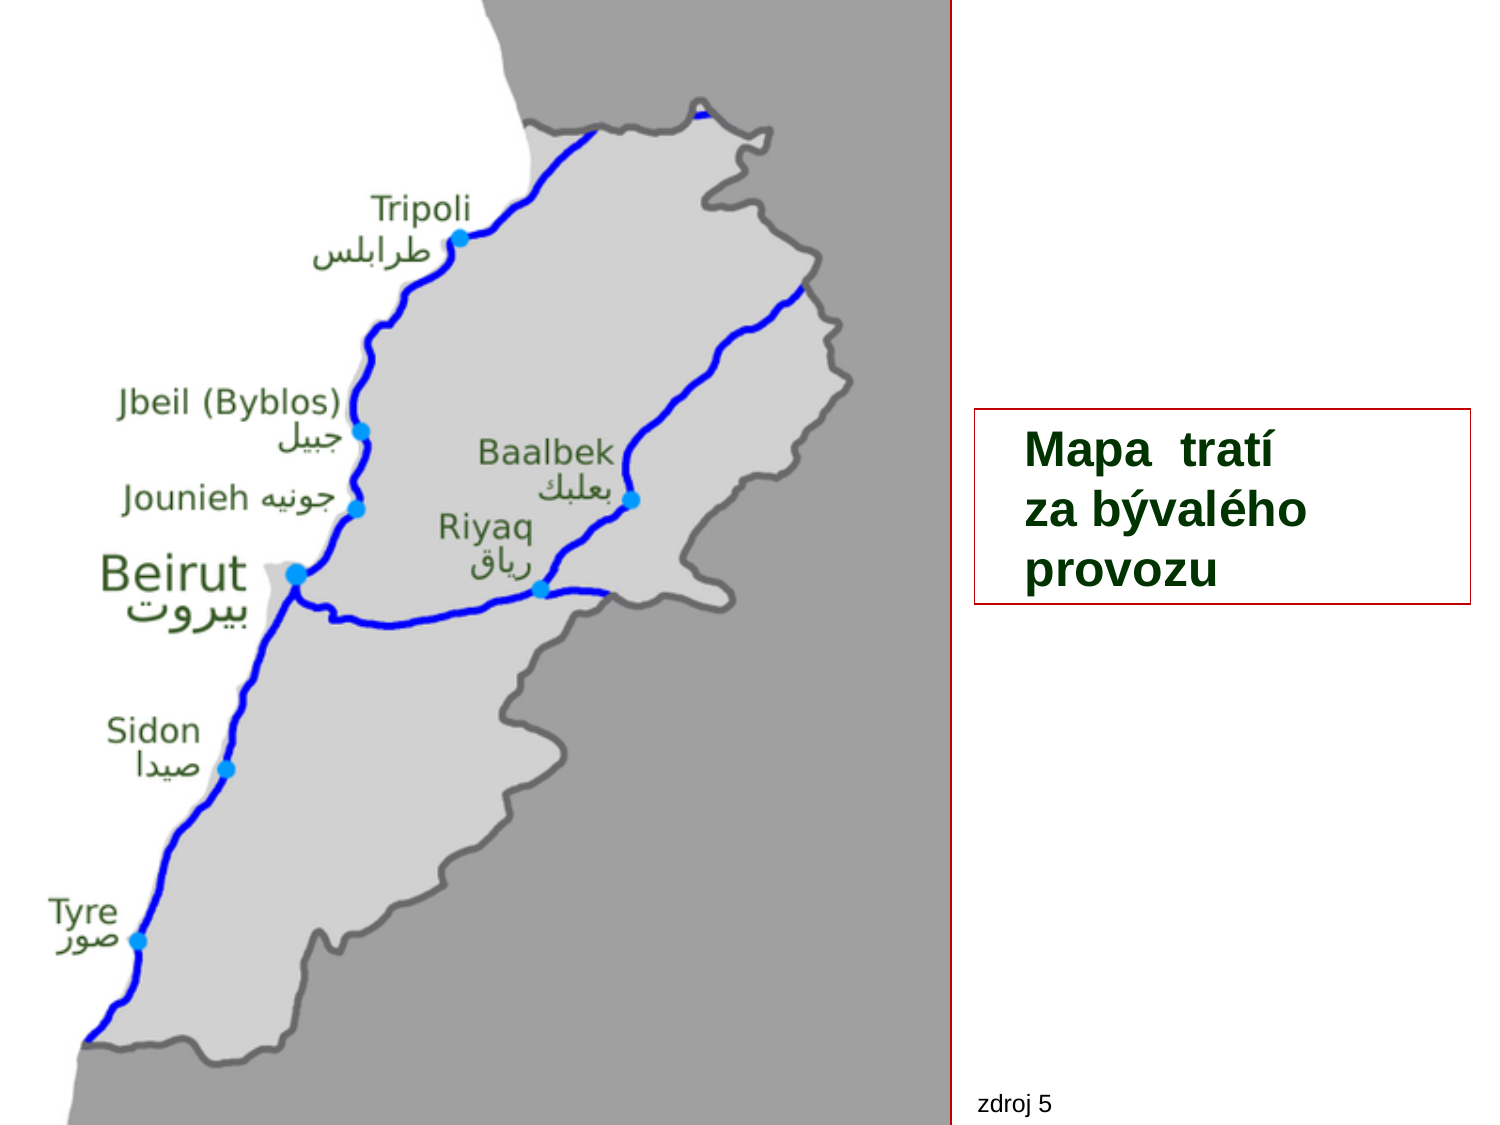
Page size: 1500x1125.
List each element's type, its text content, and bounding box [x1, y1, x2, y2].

text_box zdroj 5 [962, 1079, 1400, 1125]
picture [0, 0, 951, 1125]
text_box Mapa tratí za bývalého provozu [974, 408, 1471, 605]
